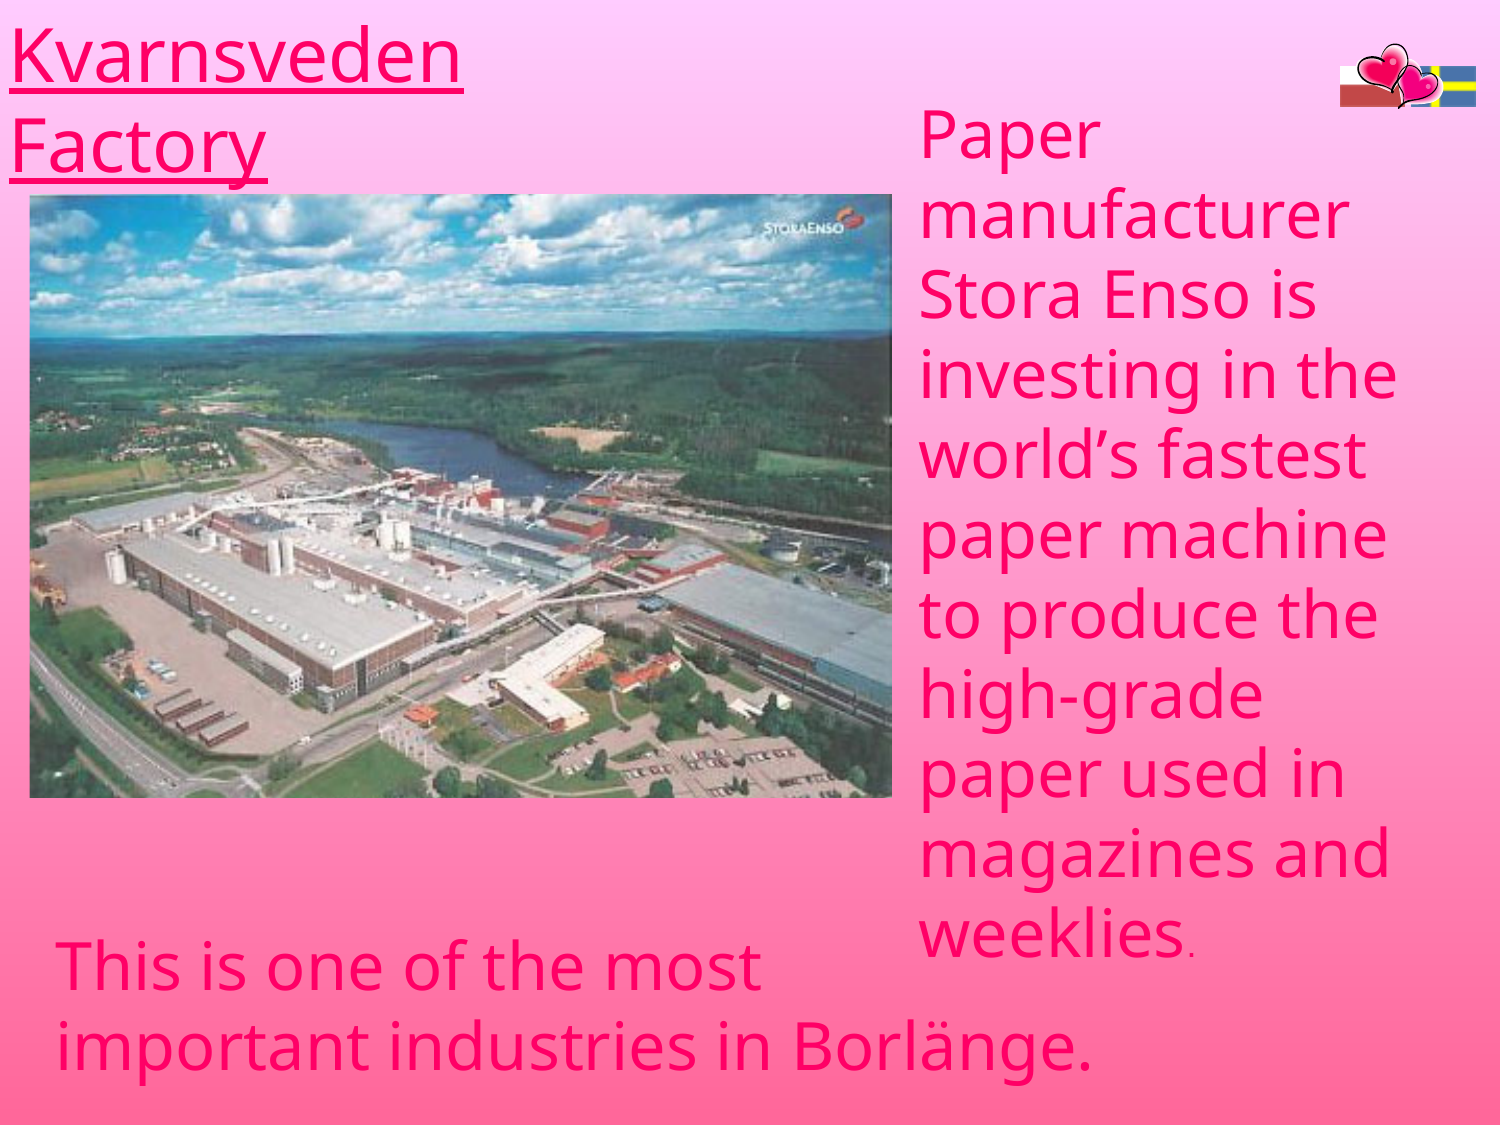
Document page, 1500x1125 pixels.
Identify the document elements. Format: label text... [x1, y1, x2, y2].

picture [29, 194, 892, 798]
text_box Paper manufacturer Stora Enso is investing in the world’s fastest paper machine to produce the high-grade paper used in magazines and weeklies. [903, 83, 1436, 979]
text_box Kvarnsveden Factory [0, 0, 703, 196]
picture [1340, 42, 1476, 110]
text_box This is one of the most important industries in Borlänge. [40, 916, 1112, 1092]
